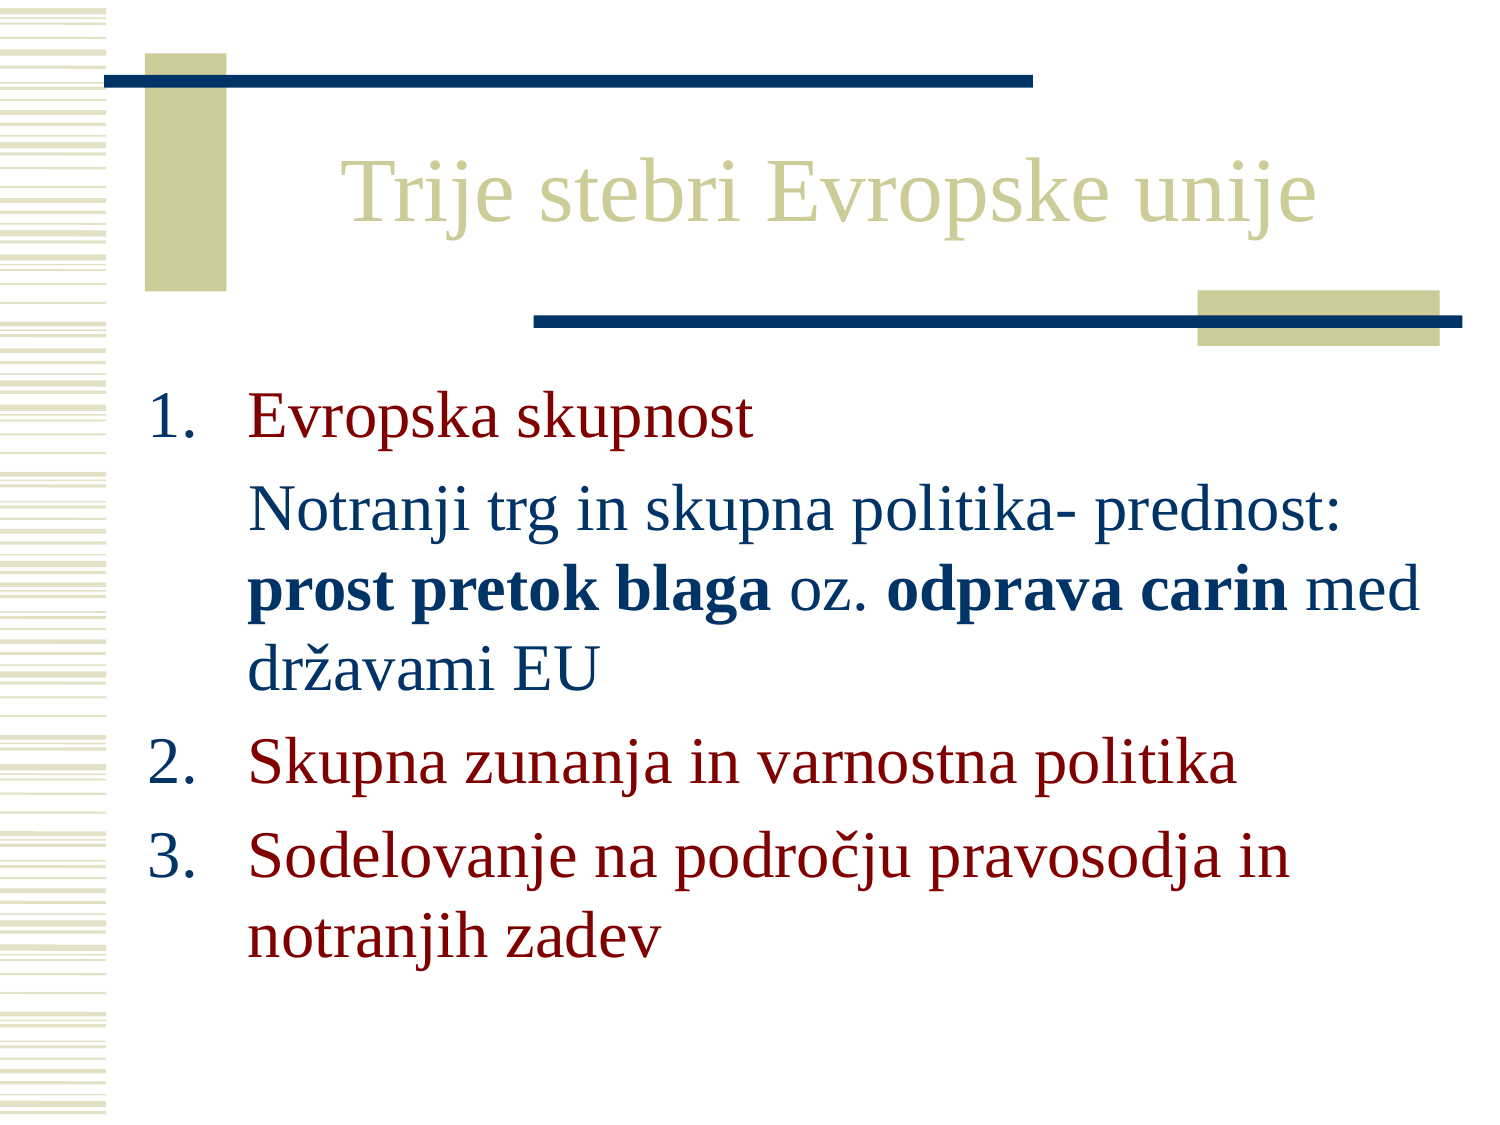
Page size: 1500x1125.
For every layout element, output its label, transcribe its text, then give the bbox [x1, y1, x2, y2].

list Evropska skupnost Notranji trg in skupna politika- prednost: prost pretok blaga oz. odprava carin med državami EU Skupna zunanja in varnostna politika Sodelovanje na področju pravosodja in notranjih zadev [132, 363, 1439, 1000]
title Trije stebri Evropske unije [225, 99, 1436, 288]
